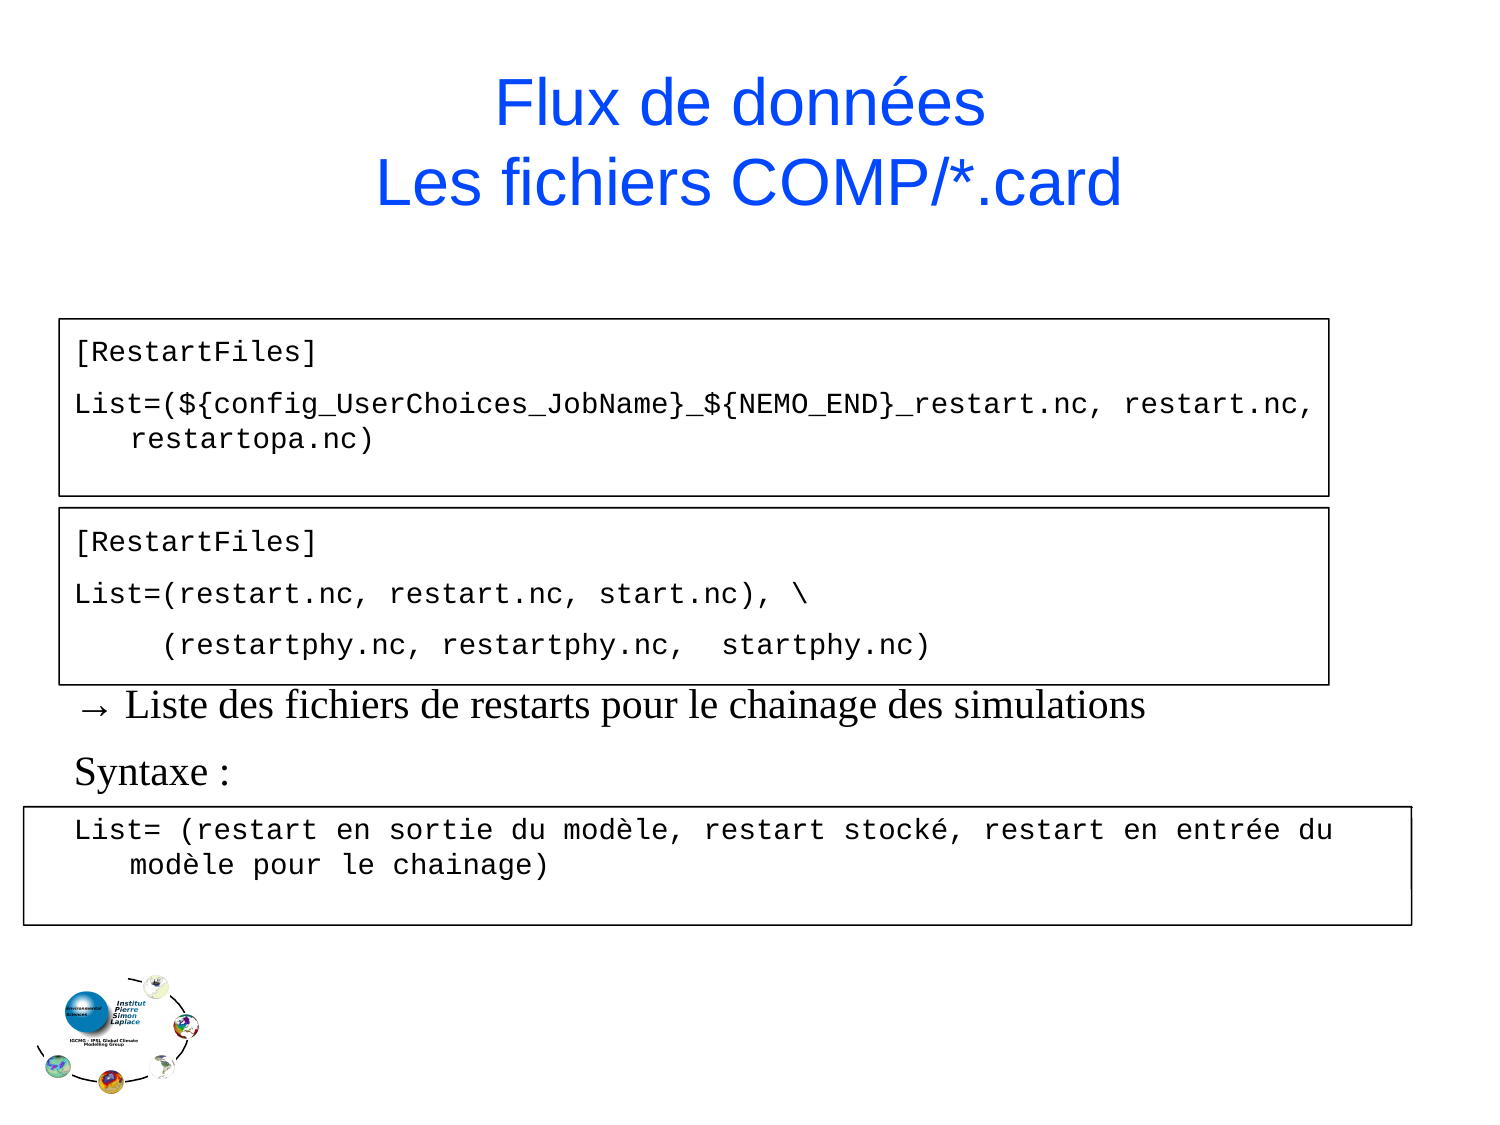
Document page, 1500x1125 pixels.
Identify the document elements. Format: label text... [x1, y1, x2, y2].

list [RestartFiles] List=(${config_UserChoices_JobName}_${NEMO_END}_restart.nc, restart.nc, restartopa.nc) [RestartFiles] List=(restart.nc, restart.nc, start.nc), \ (restartphy.nc, restartphy.nc, startphy.nc) → Liste des fichiers de restarts pour le chainage des simulations Syntaxe : List= (restart en sortie du modèle, restart stocké, restart en entrée du modèle pour le chainage) [59, 808, 1410, 924]
picture [97, 1069, 125, 1095]
picture [65, 1021, 146, 1048]
picture [148, 1054, 176, 1080]
list [RestartFiles] List=(${config_UserChoices_JobName}_${NEMO_END}_restart.nc, restart.nc, restartopa.nc) [RestartFiles] List=(restart.nc, restart.nc, start.nc), \ (restartphy.nc, restartphy.nc, startphy.nc) → Liste des fichiers de restarts pour le chainage des simulations Syntaxe : List= (restart en sortie du modèle, restart stocké, restart en entrée du modèle pour le chainage) [59, 324, 1447, 1021]
picture [44, 1054, 72, 1079]
list [RestartFiles] List=(${config_UserChoices_JobName}_${NEMO_END}_restart.nc, restart.nc, restartopa.nc) [RestartFiles] List=(restart.nc, restart.nc, start.nc), \ (restartphy.nc, restartphy.nc, startphy.nc) → Liste des fichiers de restarts pour le chainage des simulations Syntaxe : List= (restart en sortie du modèle, restart stocké, restart en entrée du modèle pour le chainage) [60, 509, 1328, 684]
picture [172, 1021, 200, 1040]
title Flux de données Les fichiers COMP/*.card [75, 44, 1426, 233]
list [RestartFiles] List=(${config_UserChoices_JobName}_${NEMO_END}_restart.nc, restart.nc, restartopa.nc) [RestartFiles] List=(restart.nc, restart.nc, start.nc), \ (restartphy.nc, restartphy.nc, startphy.nc) → Liste des fichiers de restarts pour le chainage des simulations Syntaxe : List= (restart en sortie du modèle, restart stocké, restart en entrée du modèle pour le chainage) [60, 324, 1328, 495]
